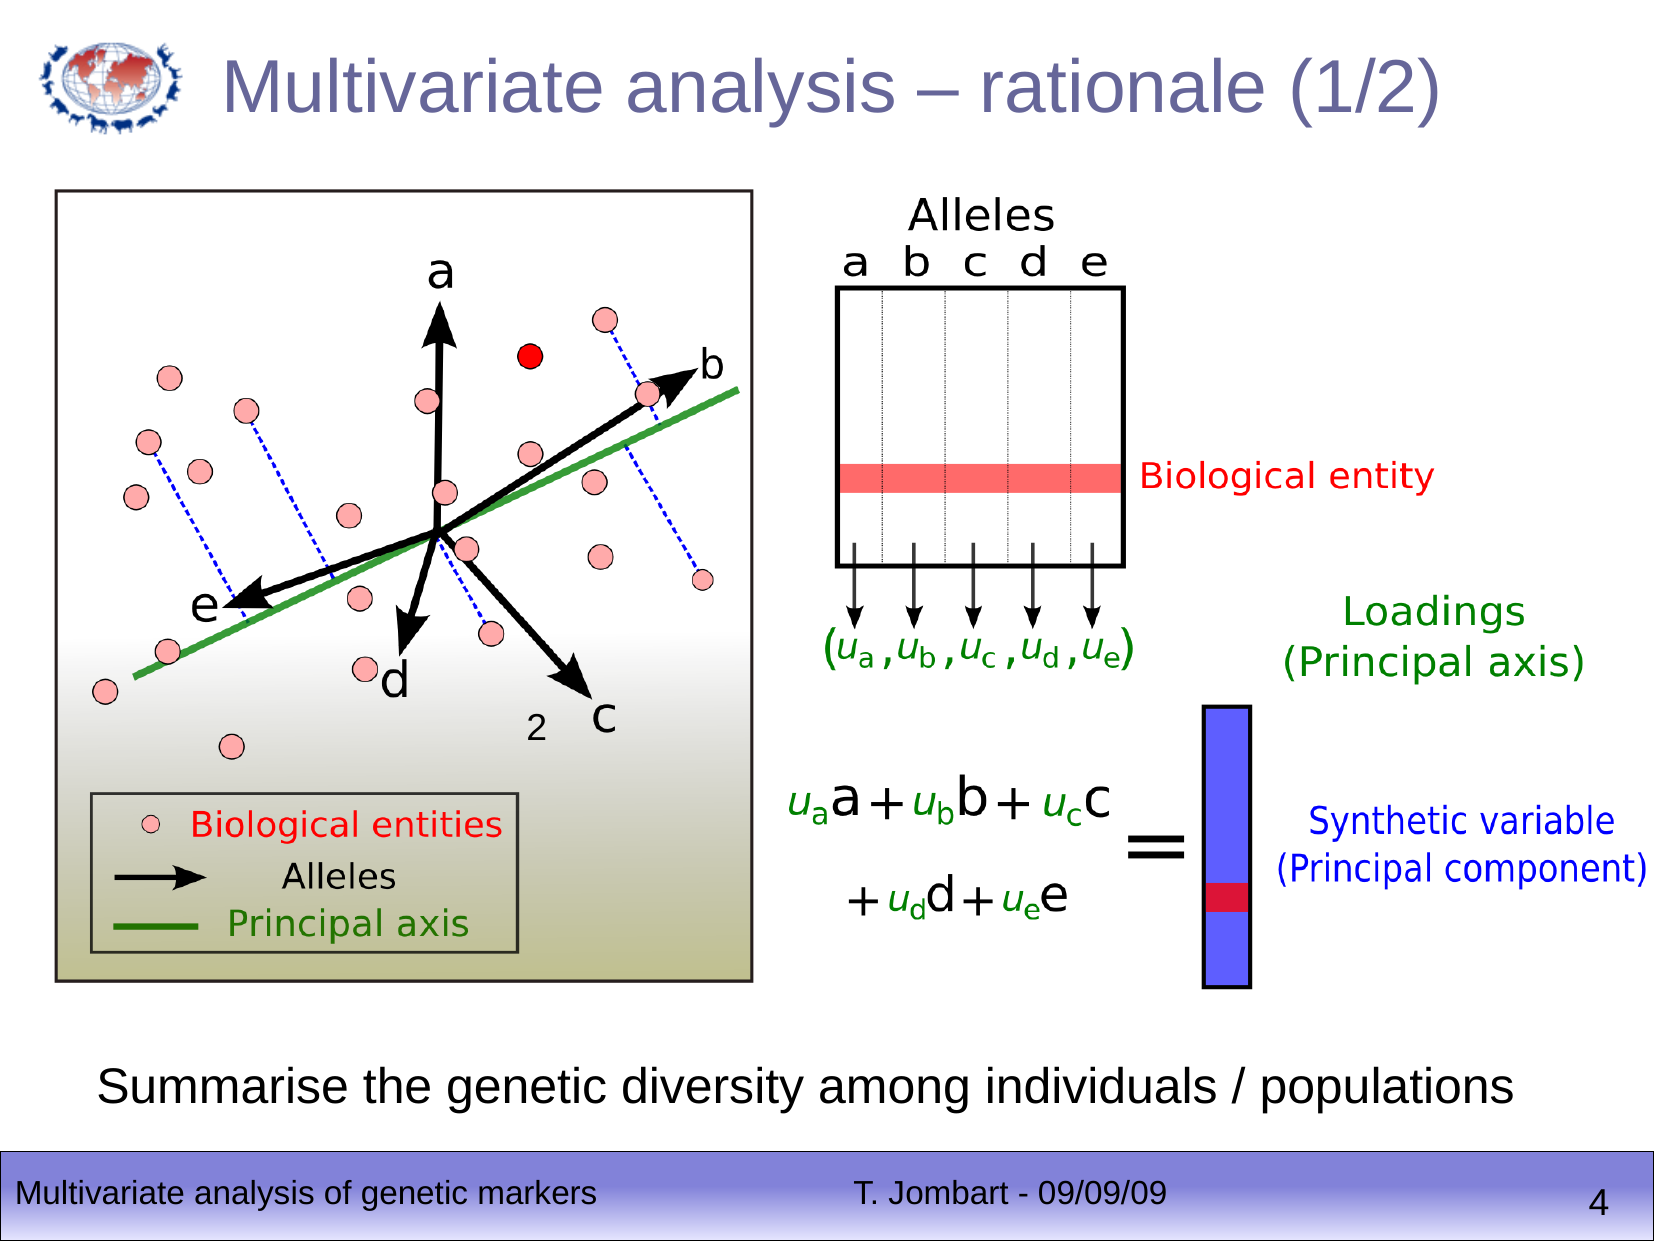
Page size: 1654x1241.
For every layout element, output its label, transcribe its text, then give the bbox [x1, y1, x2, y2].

text_box T. Jombart - 09/09/09 [838, 1167, 1202, 1225]
text_box Summarise the genetic diversity among individuals / populations [0, 1015, 1612, 1156]
text_box Multivariate analysis of genetic markers [0, 1167, 614, 1220]
picture [25, 29, 186, 144]
picture [41, 177, 1654, 1004]
text_box [0, 1151, 1654, 1241]
text_box Multivariate analysis – rationale (1/2) [206, 37, 1654, 136]
text_box 2 [511, 699, 563, 757]
text_box 4 [1573, 1174, 1625, 1232]
